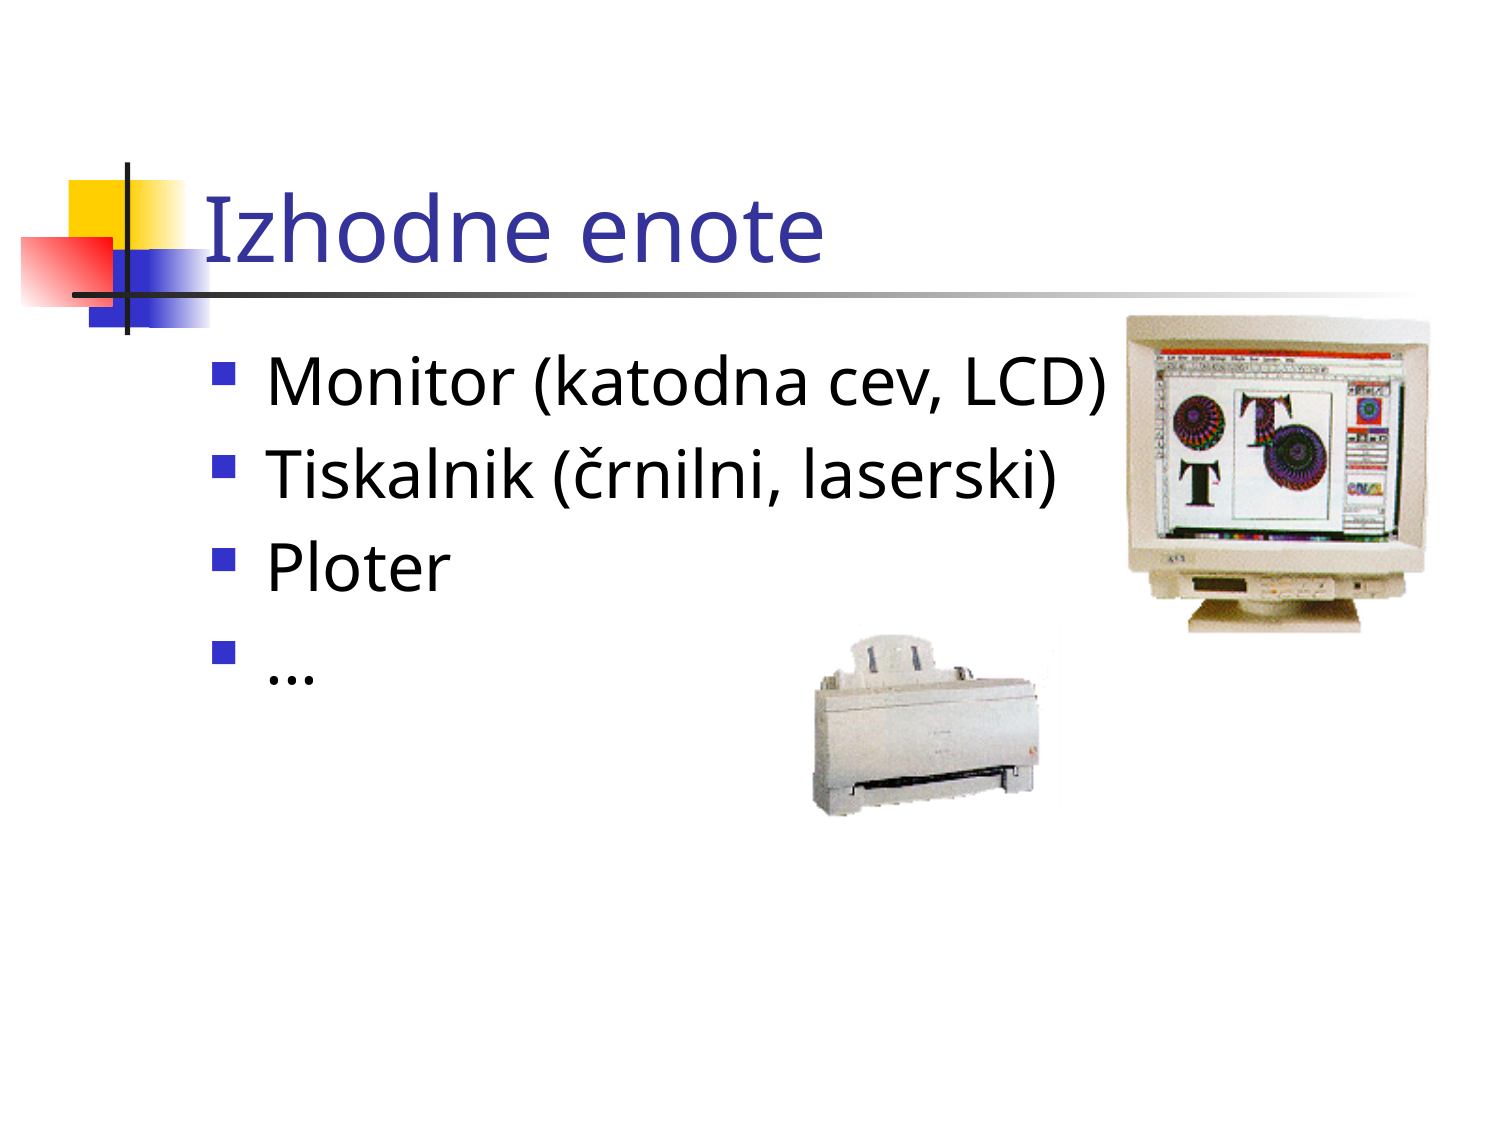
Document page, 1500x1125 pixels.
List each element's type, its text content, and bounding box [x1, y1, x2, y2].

list Monitor (katodna cev, LCD) Tiskalnik (črnilni, laserski) Ploter ... [193, 331, 1469, 1006]
picture [1125, 312, 1438, 637]
picture [787, 624, 1062, 843]
title Izhodne enote [188, 101, 1468, 289]
